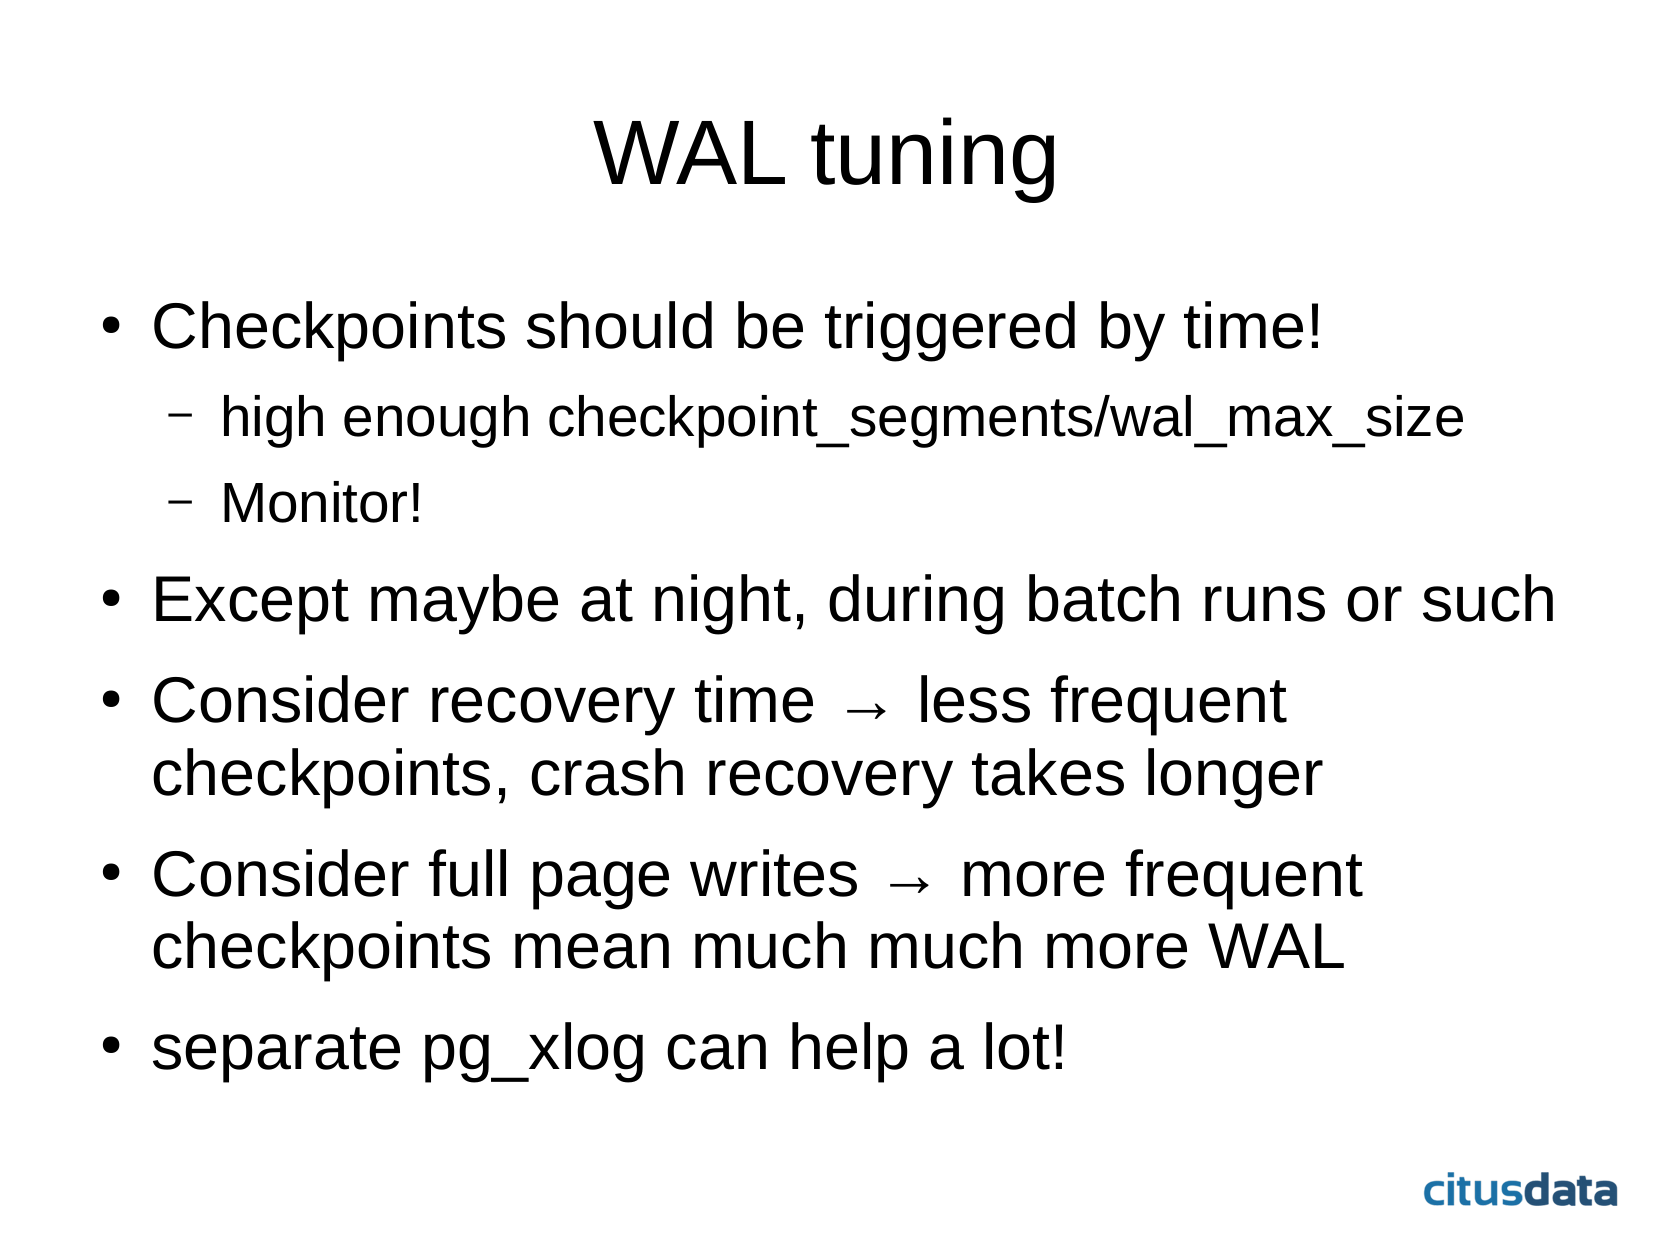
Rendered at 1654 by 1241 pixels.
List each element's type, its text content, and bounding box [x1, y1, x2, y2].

list Checkpoints should be triggered by time! high enough checkpoint_segments/wal_max_size Monitor! Except maybe at night, during batch runs or such Consider recovery time → less frequent checkpoints, crash recovery takes longer Consider full page writes → more frequent checkpoints mean much much more WAL separate pg_xlog can help a lot! [82, 290, 1571, 1096]
title WAL tuning [82, 49, 1571, 257]
picture [1420, 1167, 1622, 1209]
